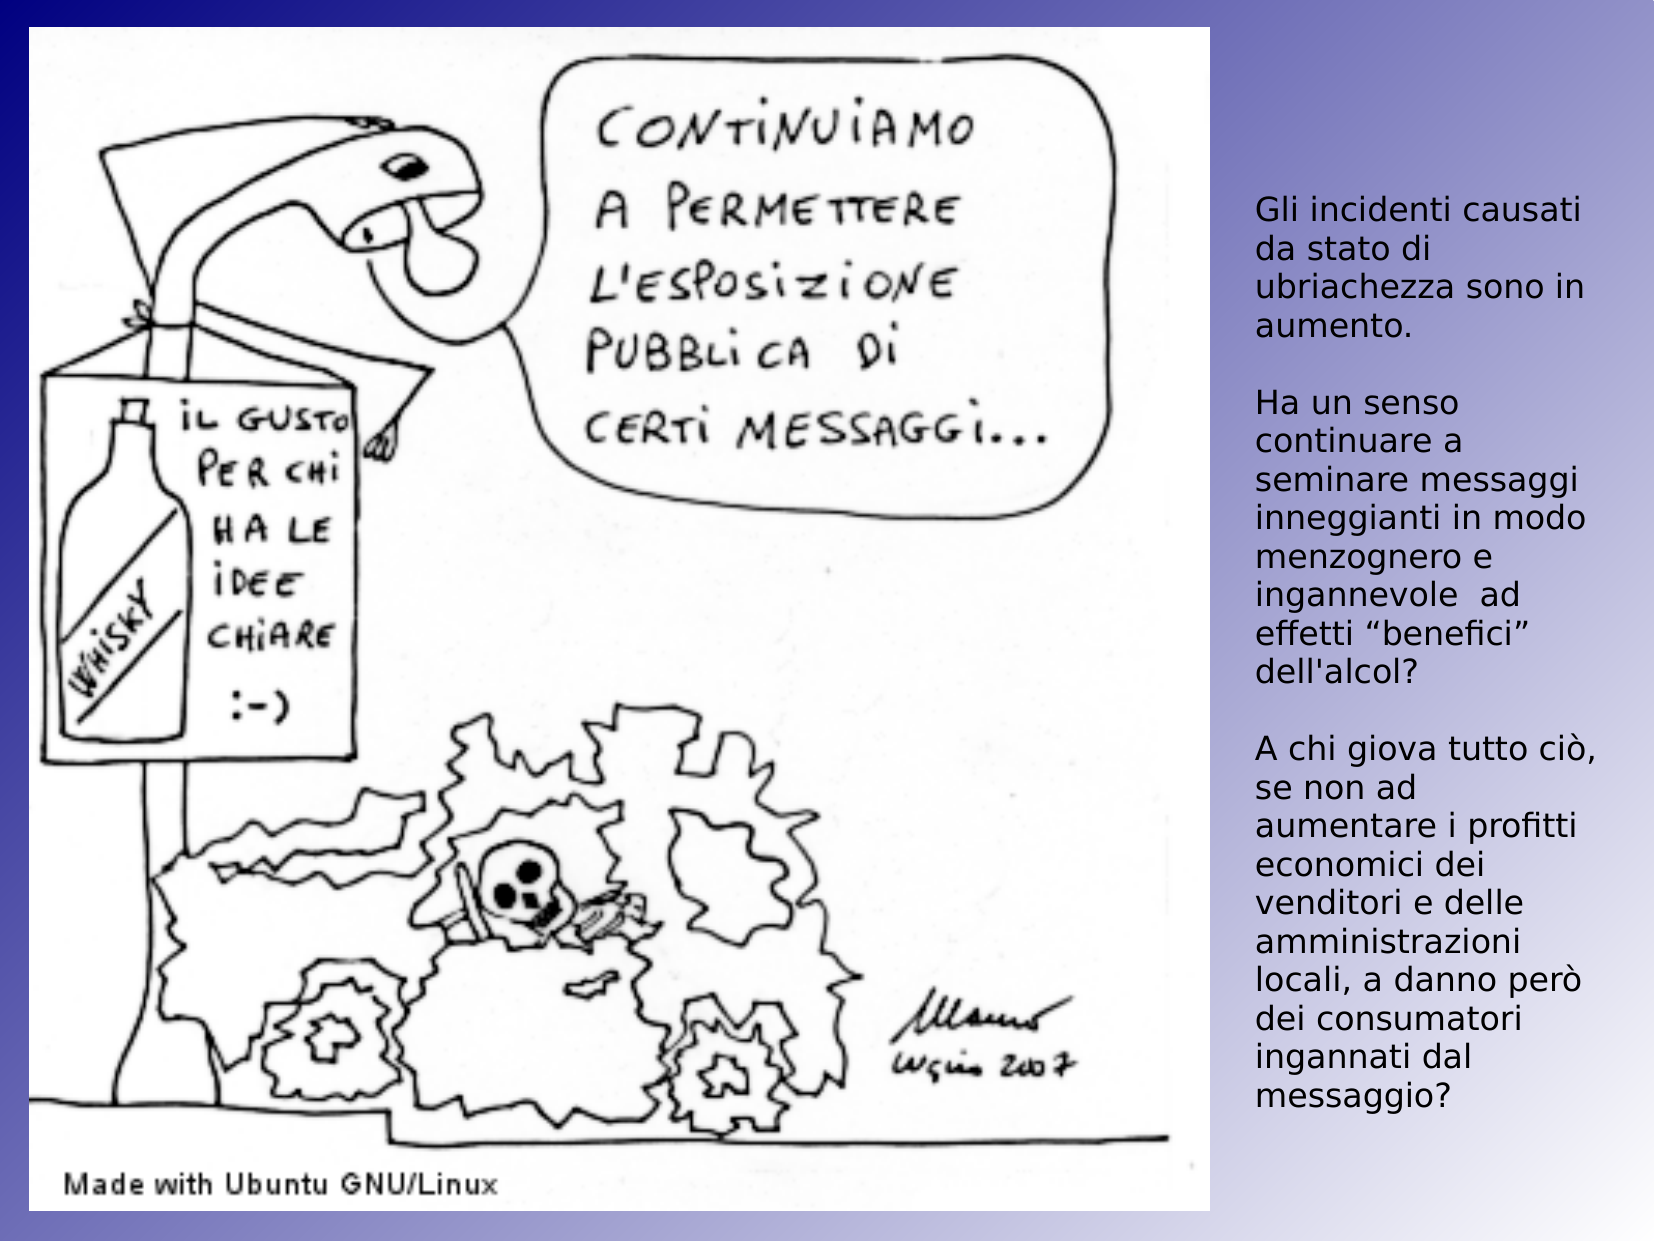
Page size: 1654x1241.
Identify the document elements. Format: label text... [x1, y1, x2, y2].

text_box Gli incidenti causati da stato di ubriachezza sono in aumento. Ha un senso continuare a seminare messaggi inneggianti in modo menzognero e ingannevole ad effetti “benefici” dell'alcol? A chi giova tutto ciò, se non ad aumentare i profitti economici dei venditori e delle amministrazioni locali, a danno però dei consumatori ingannati dal messaggio? [1240, 29, 1625, 1211]
picture [29, 27, 1210, 1211]
